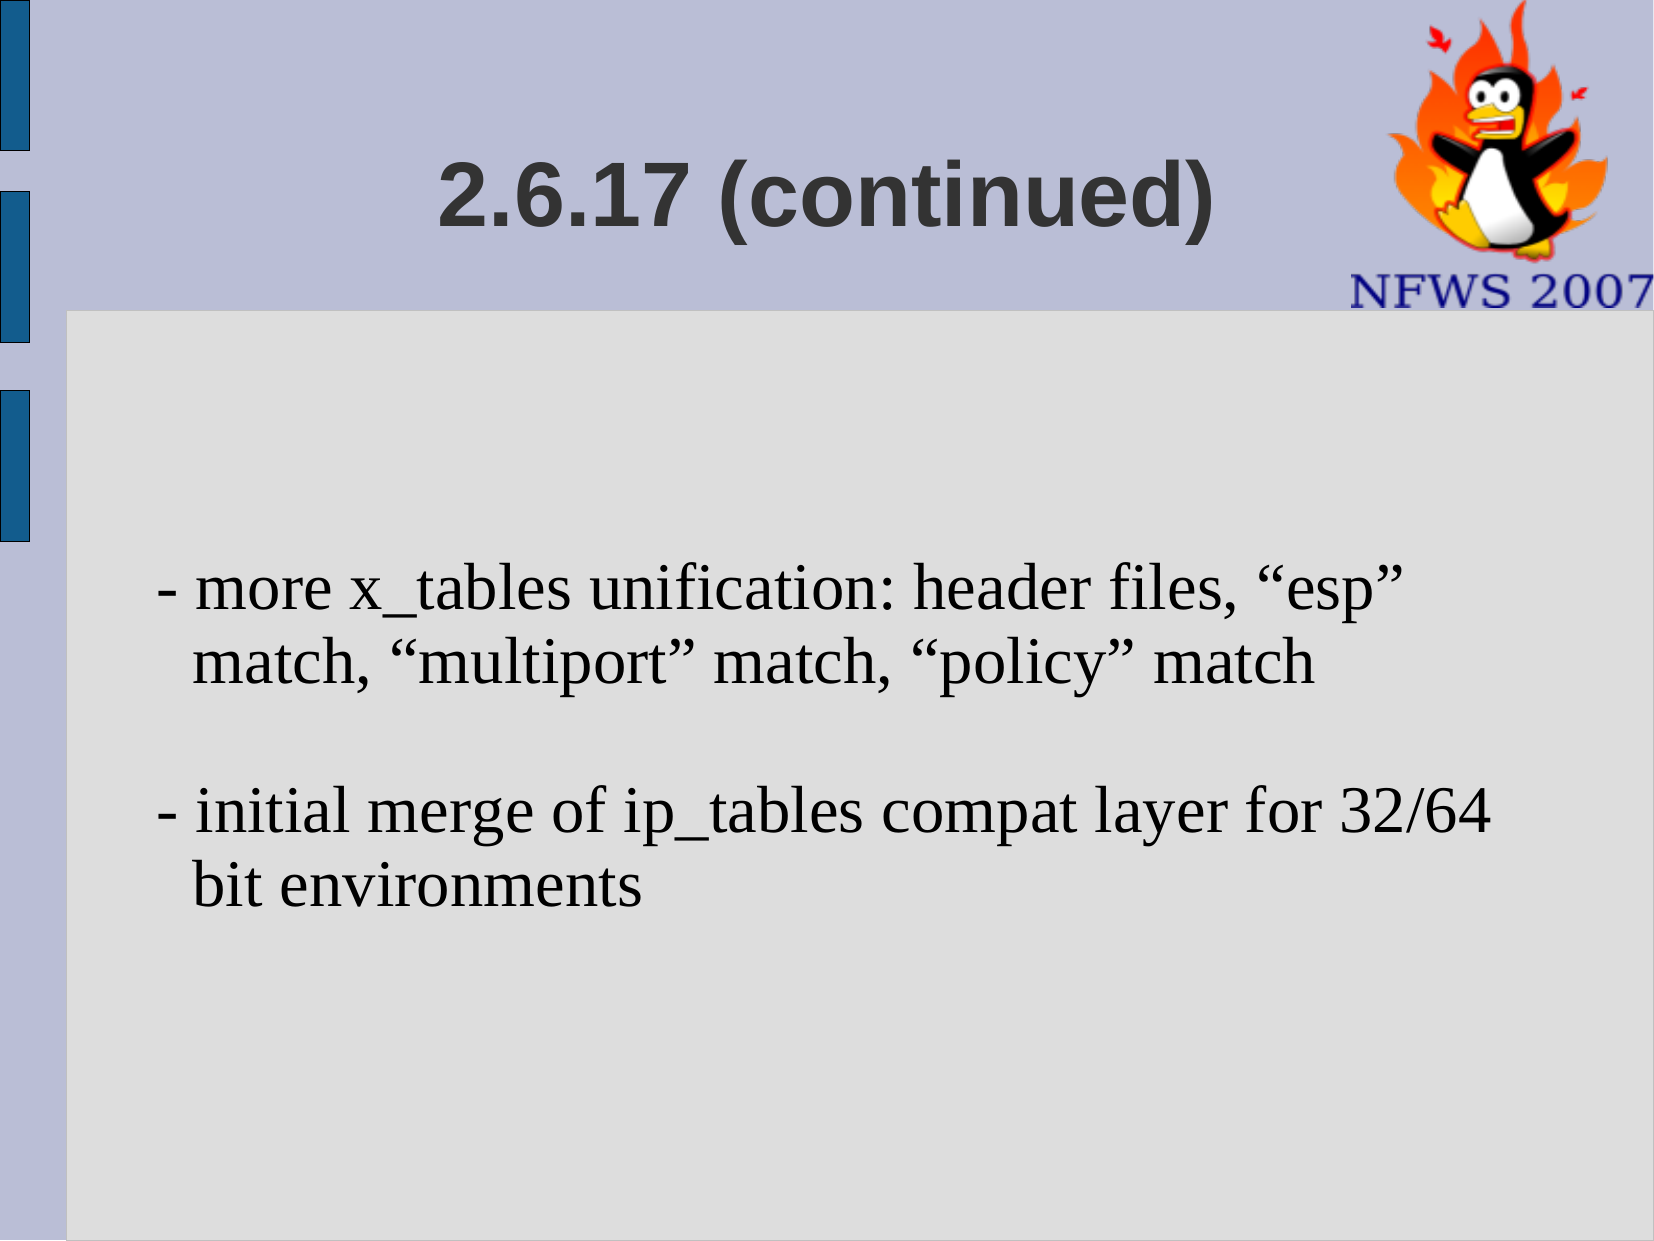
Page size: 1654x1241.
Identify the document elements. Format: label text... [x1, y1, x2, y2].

subtitle - more x_tables unification: header files, “esp” match, “multiport” match, “policy” match - initial merge of ip_tables compat layer for 32/64 bit environments [121, 352, 1534, 1119]
picture [1351, 0, 1654, 308]
title 2.6.17 (continued) [121, 98, 1351, 291]
